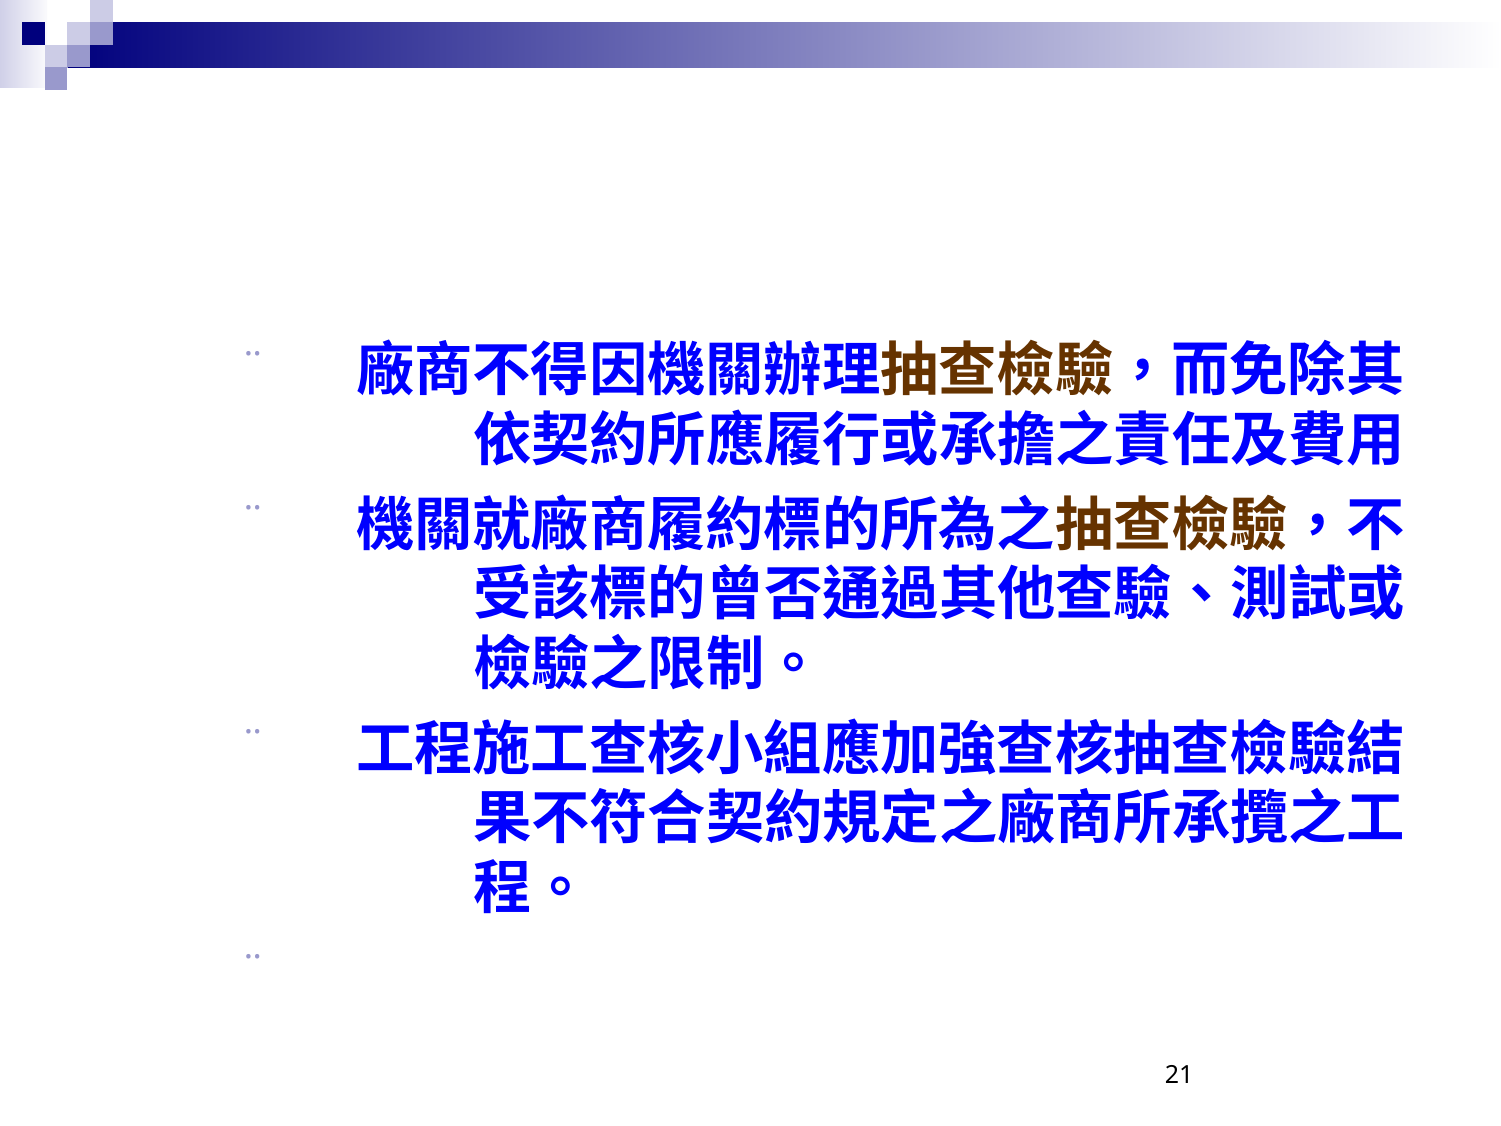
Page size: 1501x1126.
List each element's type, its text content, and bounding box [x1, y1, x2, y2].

text_box [1149, 1025, 1501, 1101]
list 廠商不得因機關辦理抽查檢驗，而免除其依契約所應履行或承擔之責任及費用 機關就廠商履約標的所為之抽查檢驗，不受該標的曾否通過其他查驗、測試或檢驗之限制。 工程施工查核小組應加強查核抽查檢驗結果不符合契約規定之廠商所承攬之工程。 [74, 324, 1426, 964]
